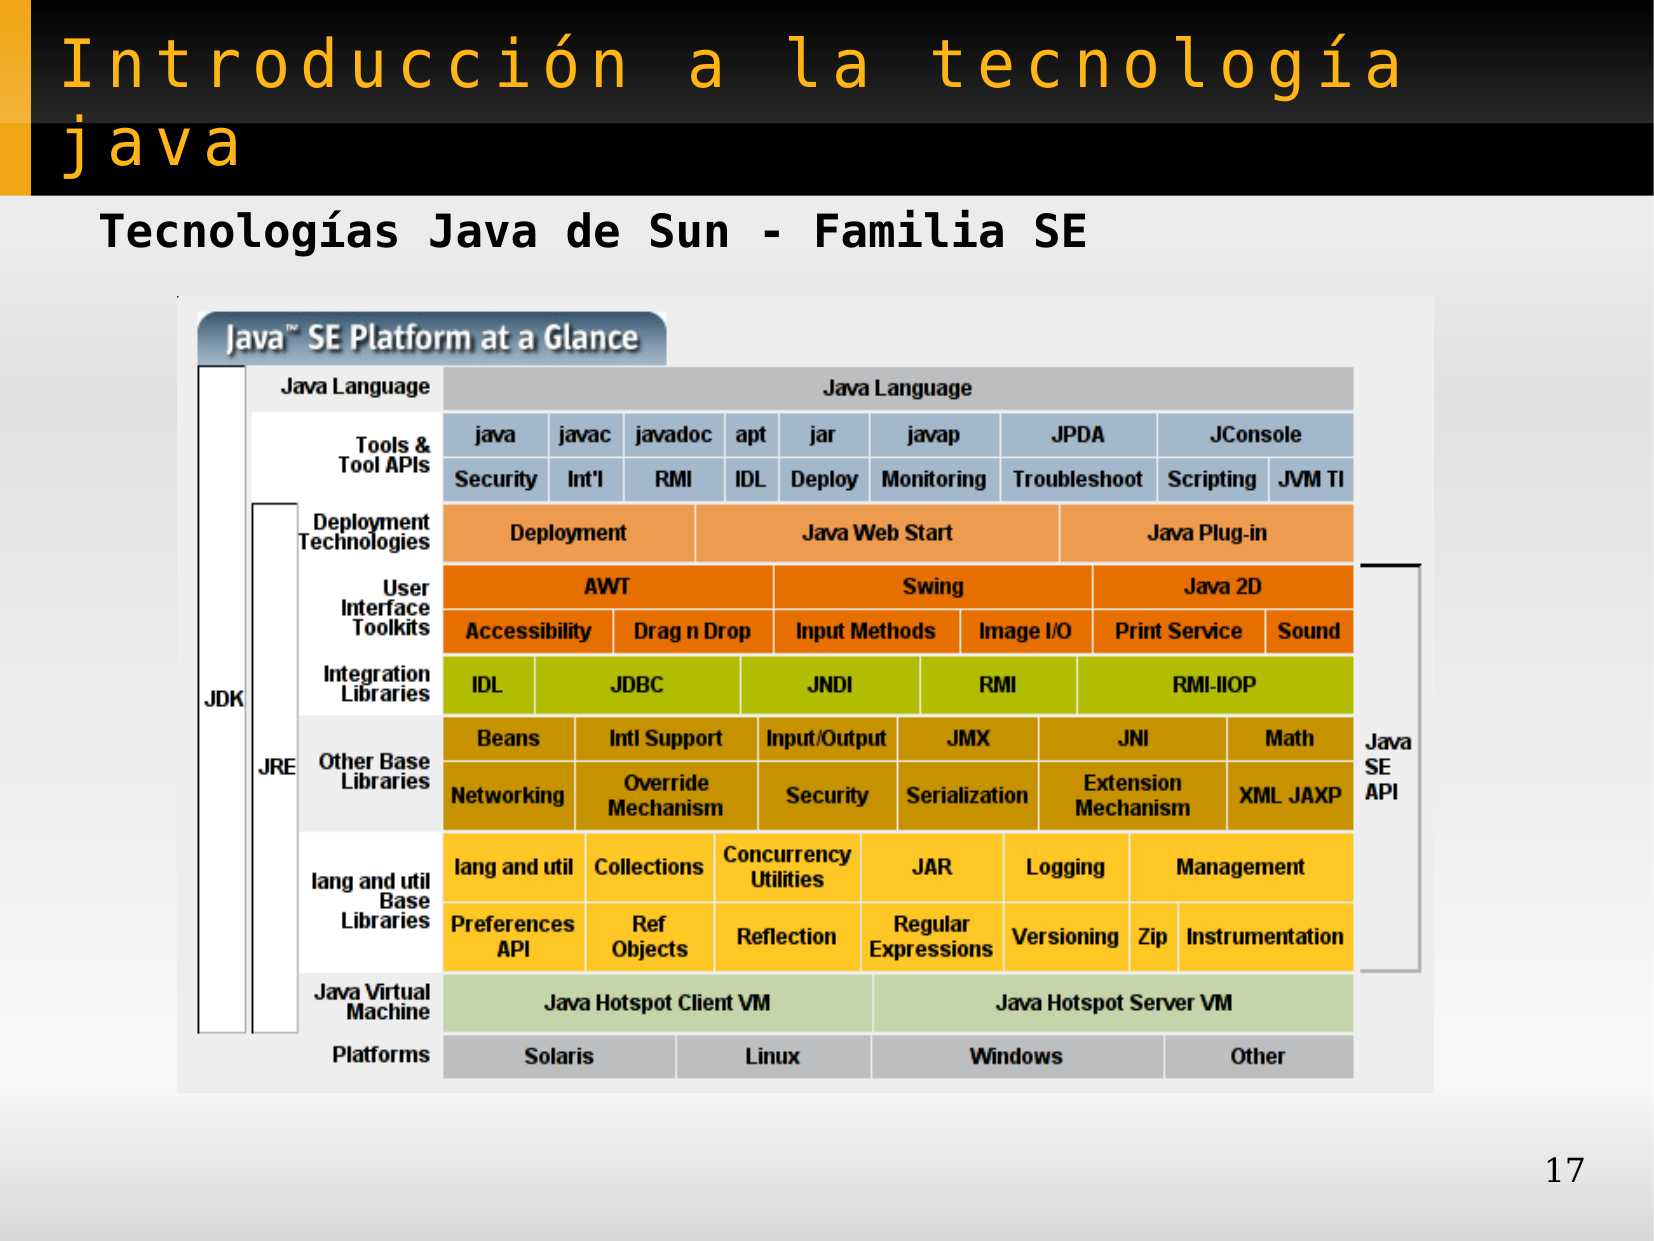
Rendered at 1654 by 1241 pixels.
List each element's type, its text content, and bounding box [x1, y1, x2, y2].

picture [0, 0, 1654, 1241]
text_box Tecnologías Java de Sun - Familia SE [83, 197, 1103, 266]
title Introducción a la tecnología java [59, 25, 1595, 182]
